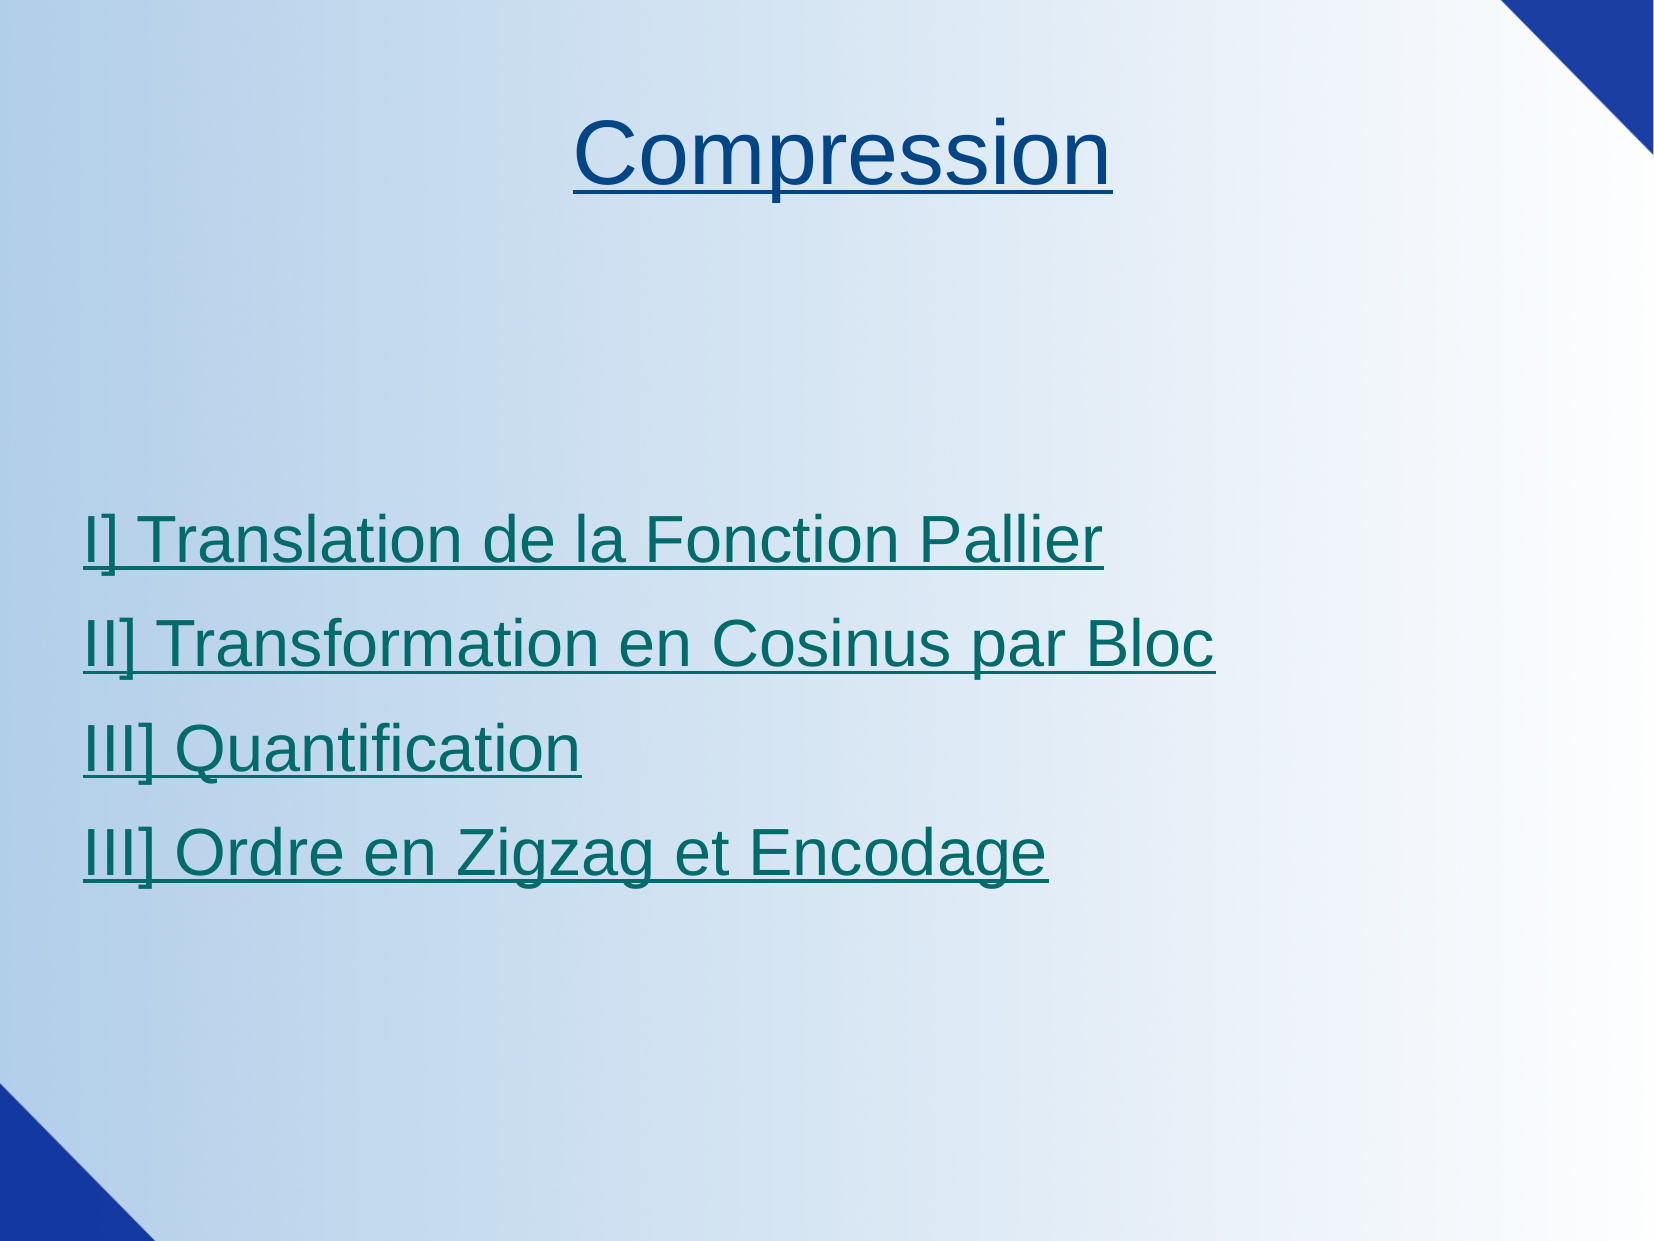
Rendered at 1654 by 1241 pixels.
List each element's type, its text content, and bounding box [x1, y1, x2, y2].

list I] Translation de la Fonction Pallier II] Transformation en Cosinus par Bloc III] Quantification III] Ordre en Zigzag et Encodage [82, 501, 1571, 1094]
title Compression [82, 56, 1571, 250]
picture [0, 0, 1654, 1241]
